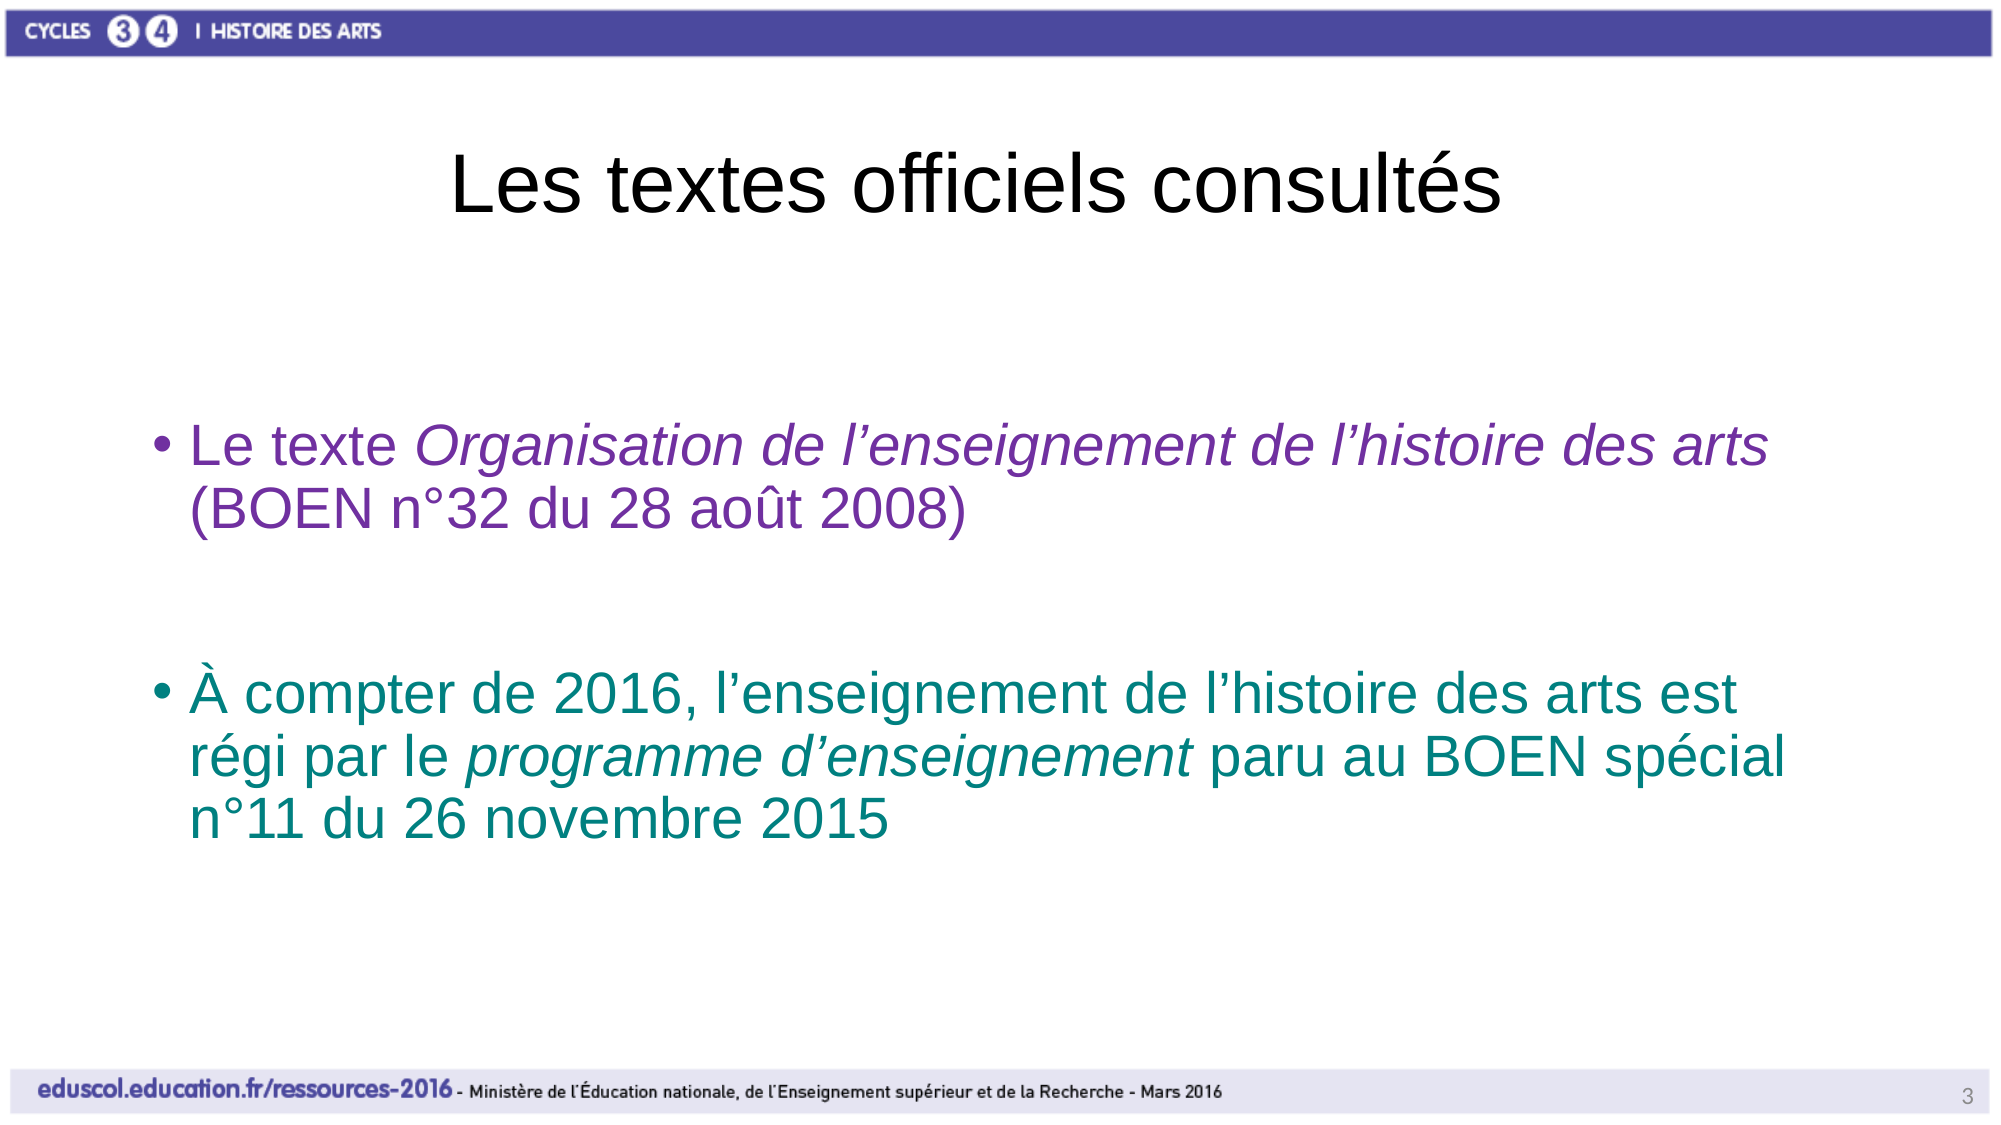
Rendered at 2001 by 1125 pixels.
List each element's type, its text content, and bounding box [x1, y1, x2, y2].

list Le texte Organisation de l’enseignement de l’histoire des arts (BOEN n°32 du 28 août 2008) À compter de 2016, l’enseignement de l’histoire des arts est régi par le programme d’enseignement paru au BOEN spécial n°11 du 26 novembre 2015 [137, 407, 1863, 907]
slide_number <numéro> [1918, 1065, 1990, 1125]
title Les textes officiels consultés [137, 70, 1863, 288]
picture [0, 1058, 2000, 1125]
picture [0, 0, 2000, 67]
